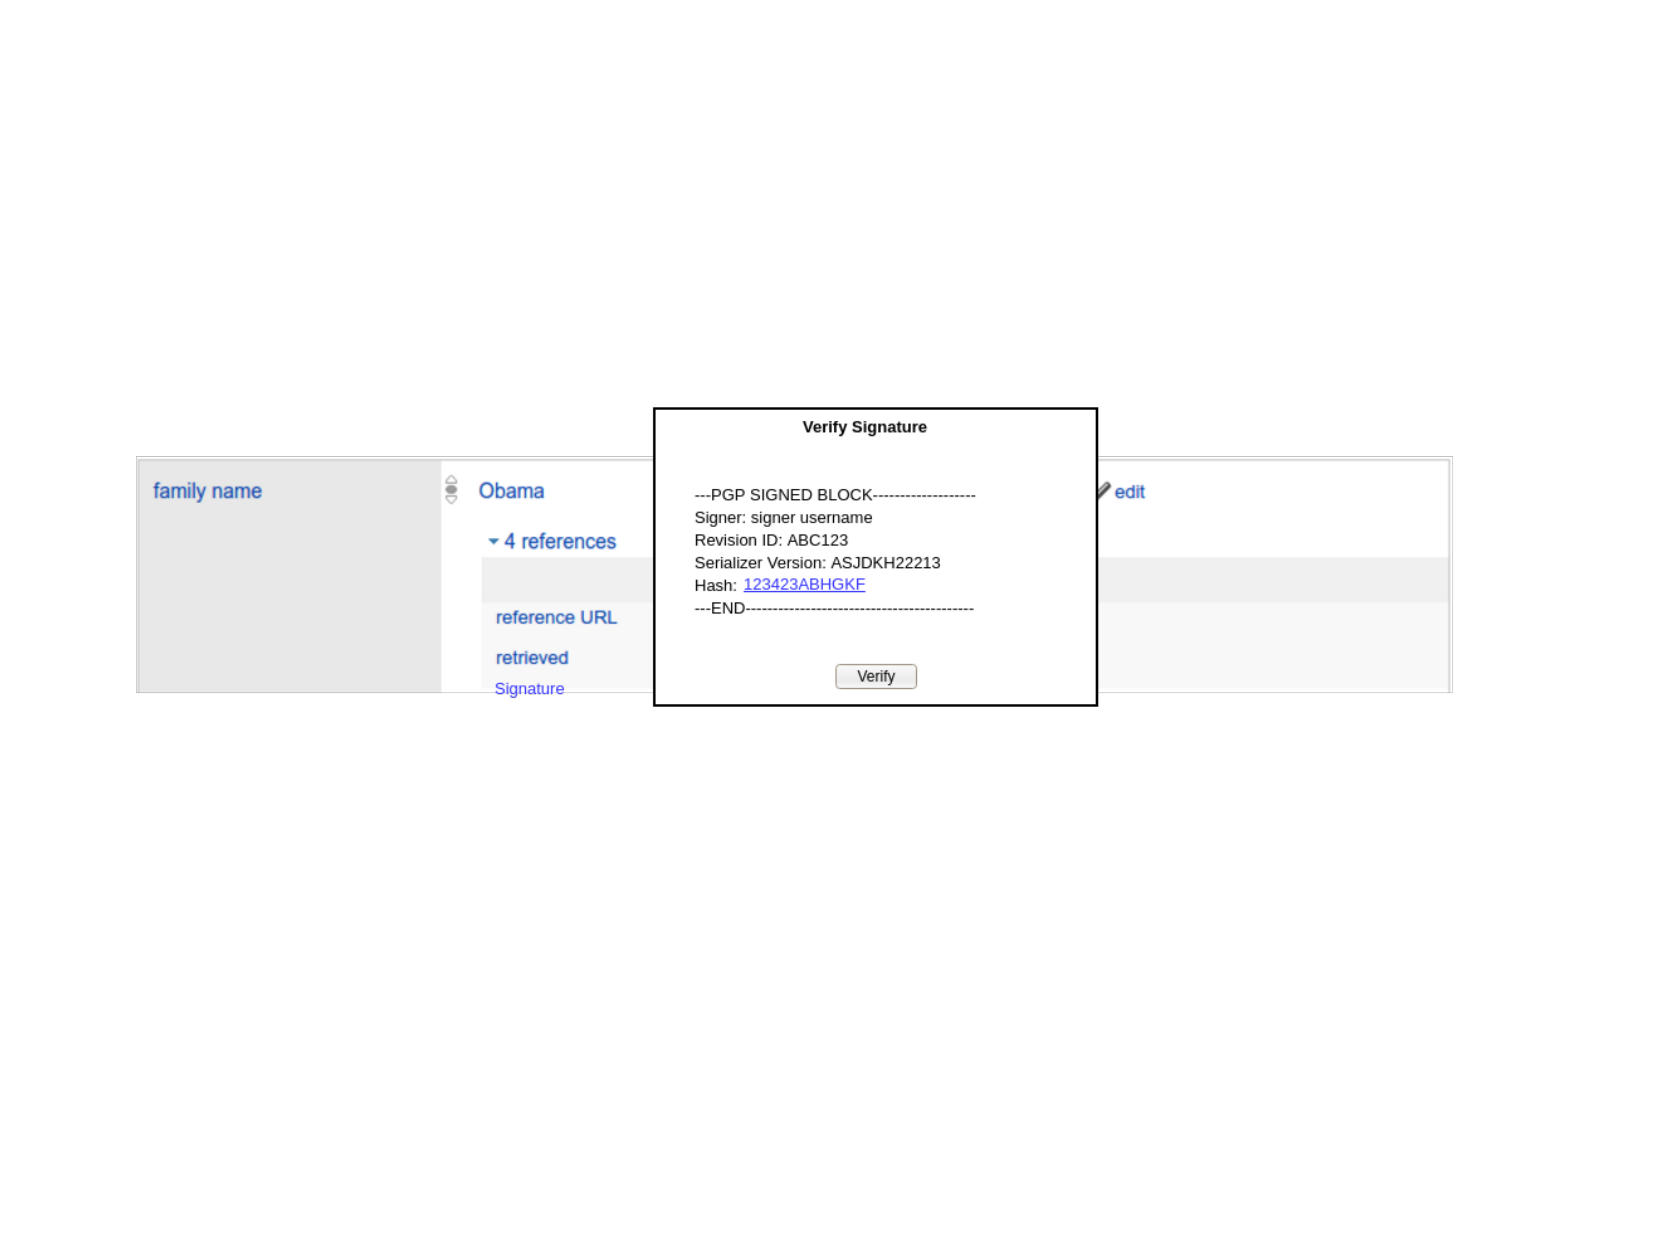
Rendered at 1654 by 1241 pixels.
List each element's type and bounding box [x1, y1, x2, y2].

picture [47, 11, 1654, 1141]
